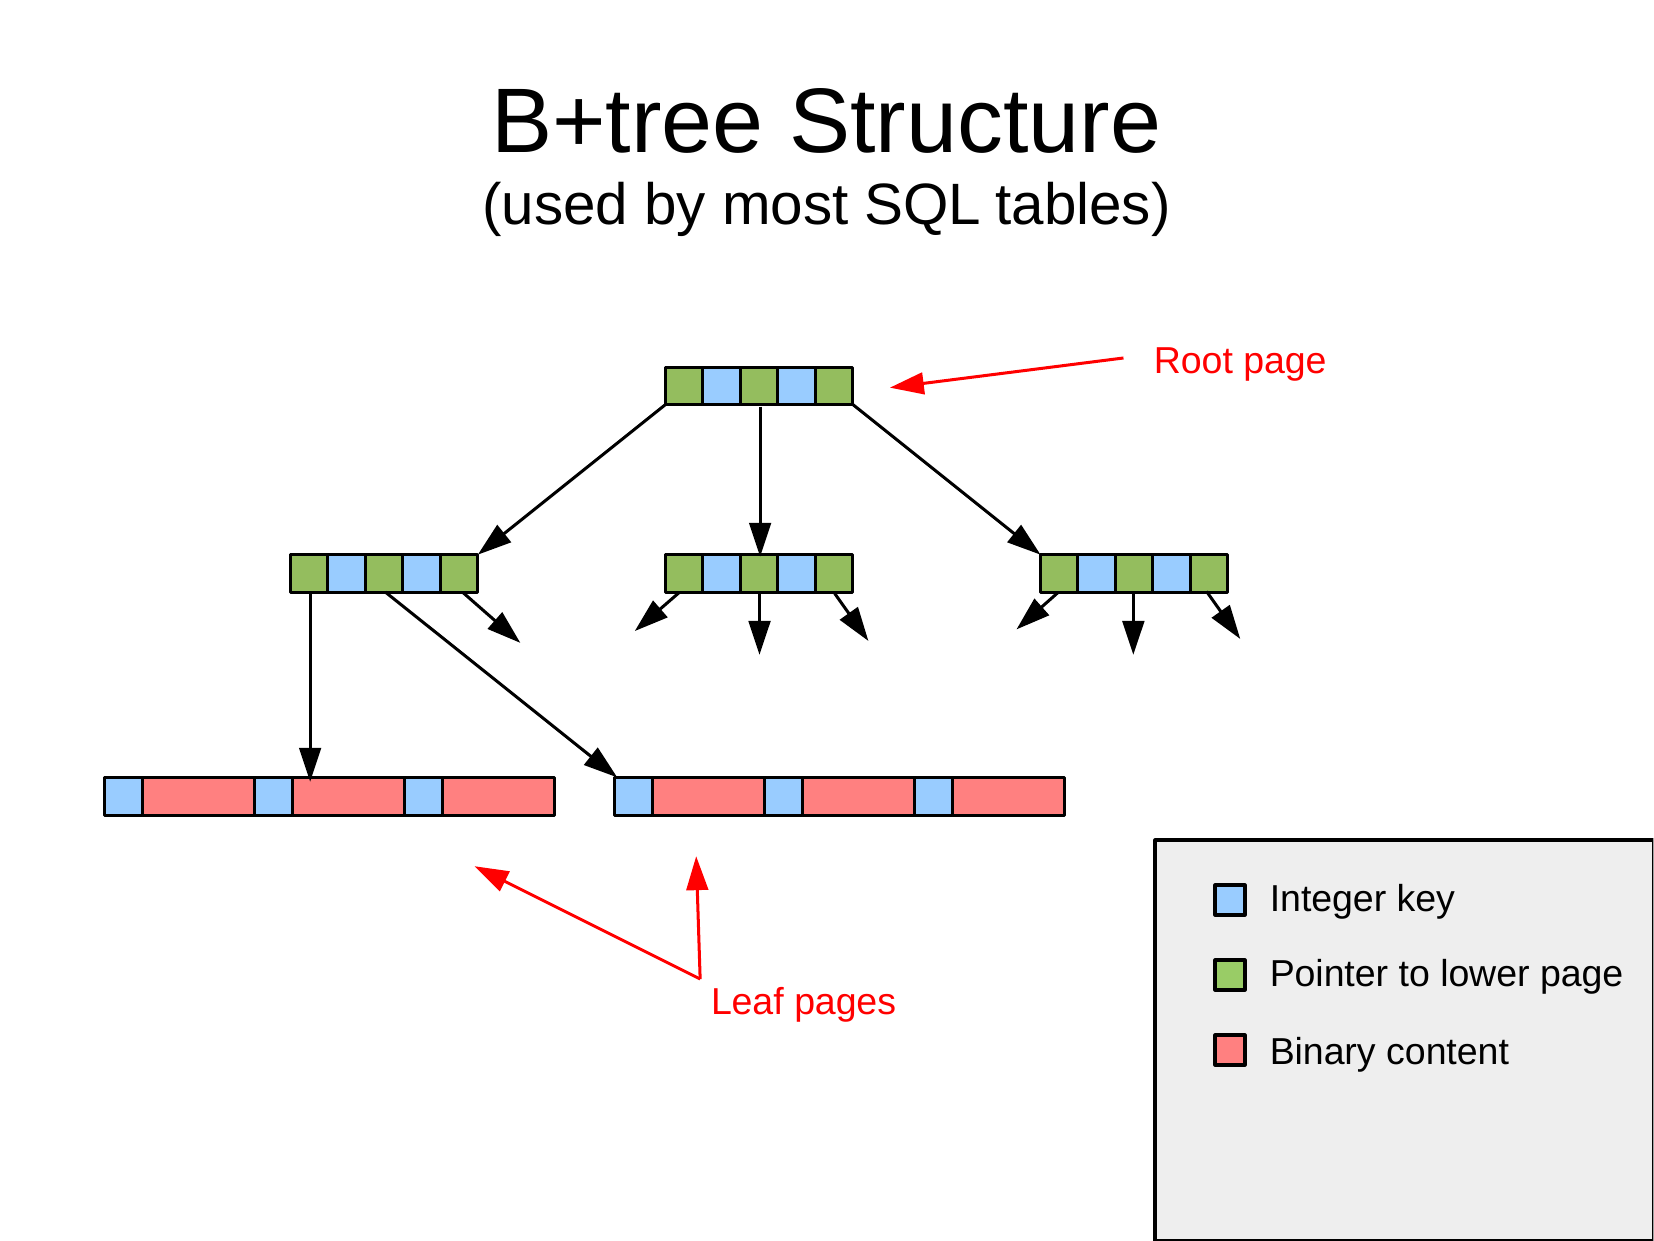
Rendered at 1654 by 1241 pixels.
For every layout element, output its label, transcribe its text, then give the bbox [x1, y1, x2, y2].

title B+tree Structure (used by most SQL tables) [82, 49, 1571, 257]
text_box Binary content [1255, 1023, 1524, 1081]
text_box Root page [1139, 332, 1342, 390]
text_box [290, 554, 478, 593]
text_box [1155, 840, 1654, 1241]
text_box [665, 367, 853, 405]
text_box Integer key [1255, 870, 1471, 927]
text_box [614, 777, 1065, 816]
text_box [104, 777, 555, 816]
text_box [1040, 554, 1228, 593]
text_box [665, 554, 853, 593]
text_box Leaf pages [696, 973, 911, 1030]
text_box Pointer to lower page [1255, 945, 1639, 1002]
